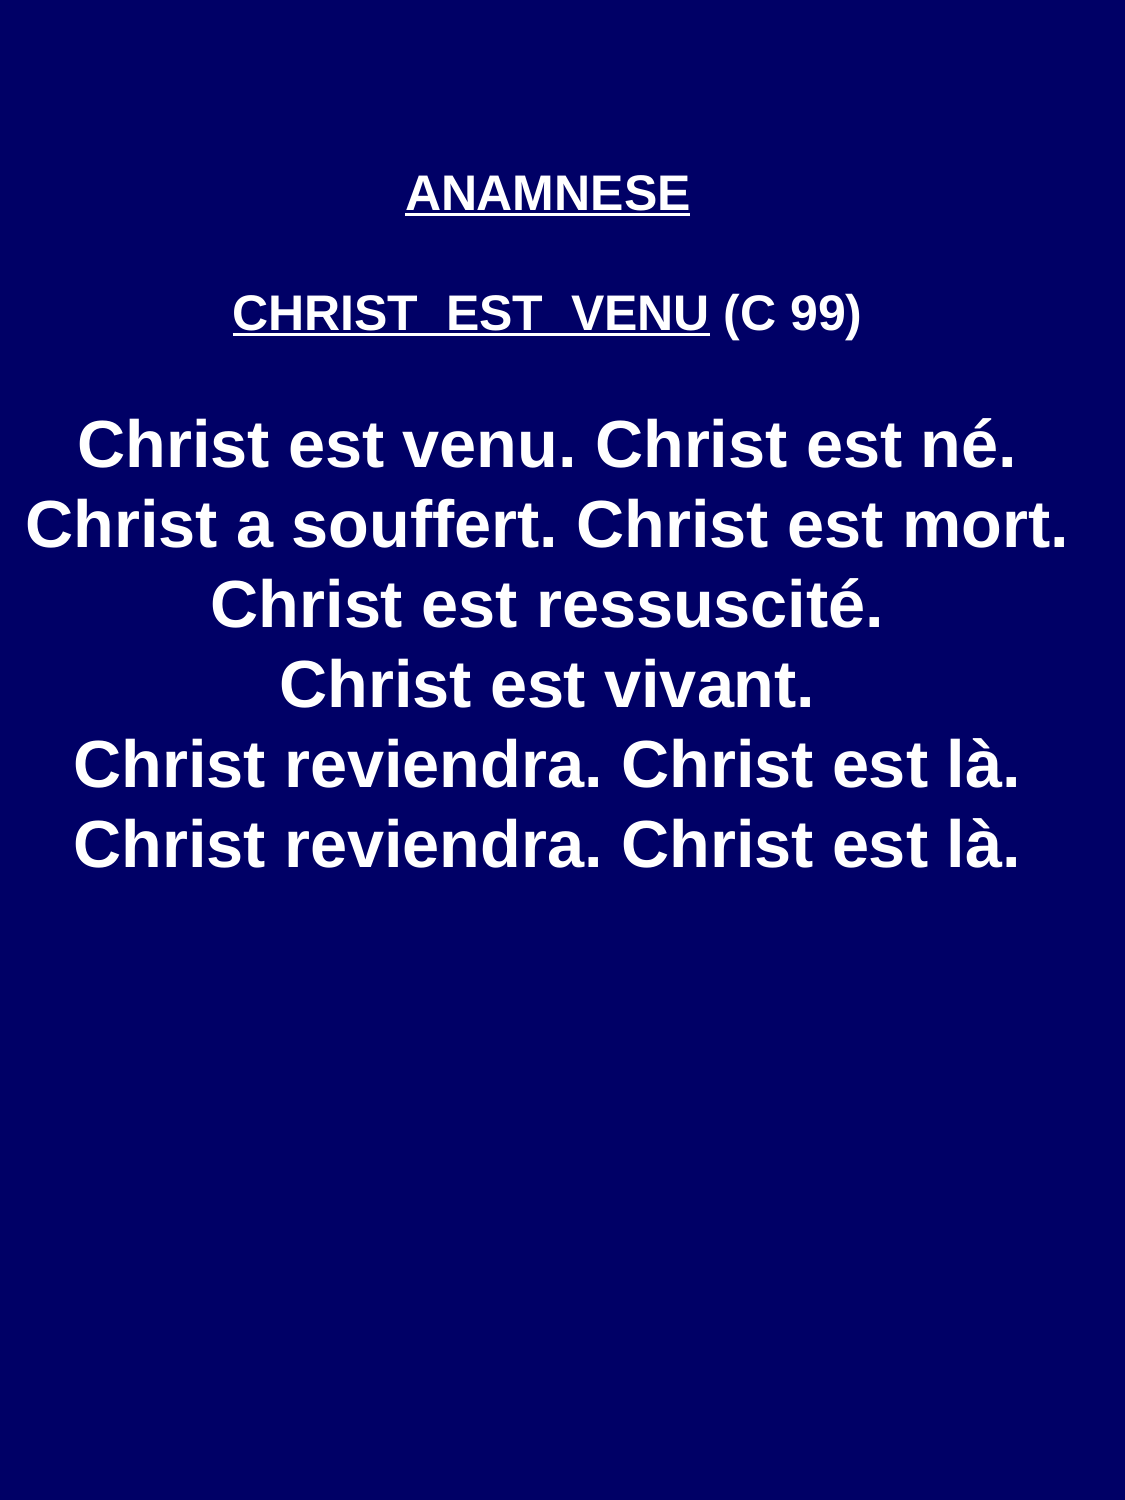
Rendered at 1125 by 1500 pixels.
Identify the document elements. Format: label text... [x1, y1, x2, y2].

text_box ANAMNESE CHRIST EST VENU (C 99) Christ est venu. Christ est né. Christ a souffert. Christ est mort. Christ est ressuscité. Christ est vivant. Christ reviendra. Christ est là. Christ reviendra. Christ est là. [0, 153, 1111, 888]
